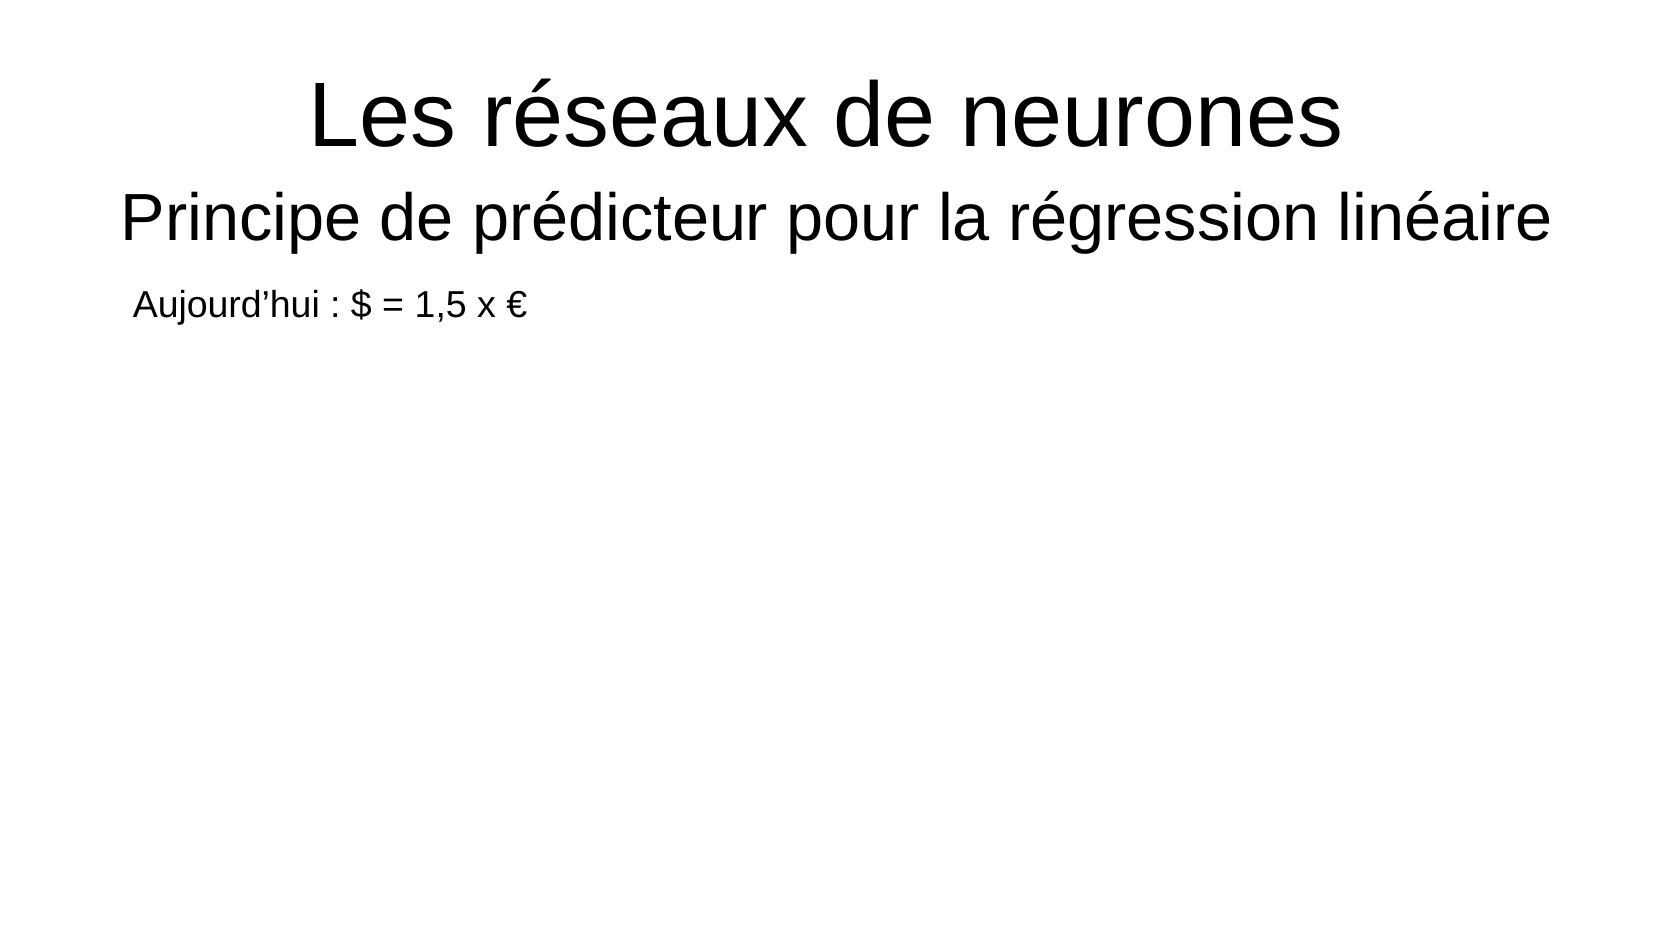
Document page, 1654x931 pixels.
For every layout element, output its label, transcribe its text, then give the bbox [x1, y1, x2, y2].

title Les réseaux de neurones [82, 37, 1571, 193]
subtitle Principe de prédicteur pour la régression linéaire [93, 179, 1582, 255]
text_box Aujourd’hui : $ = 1,5 x € [118, 276, 543, 334]
